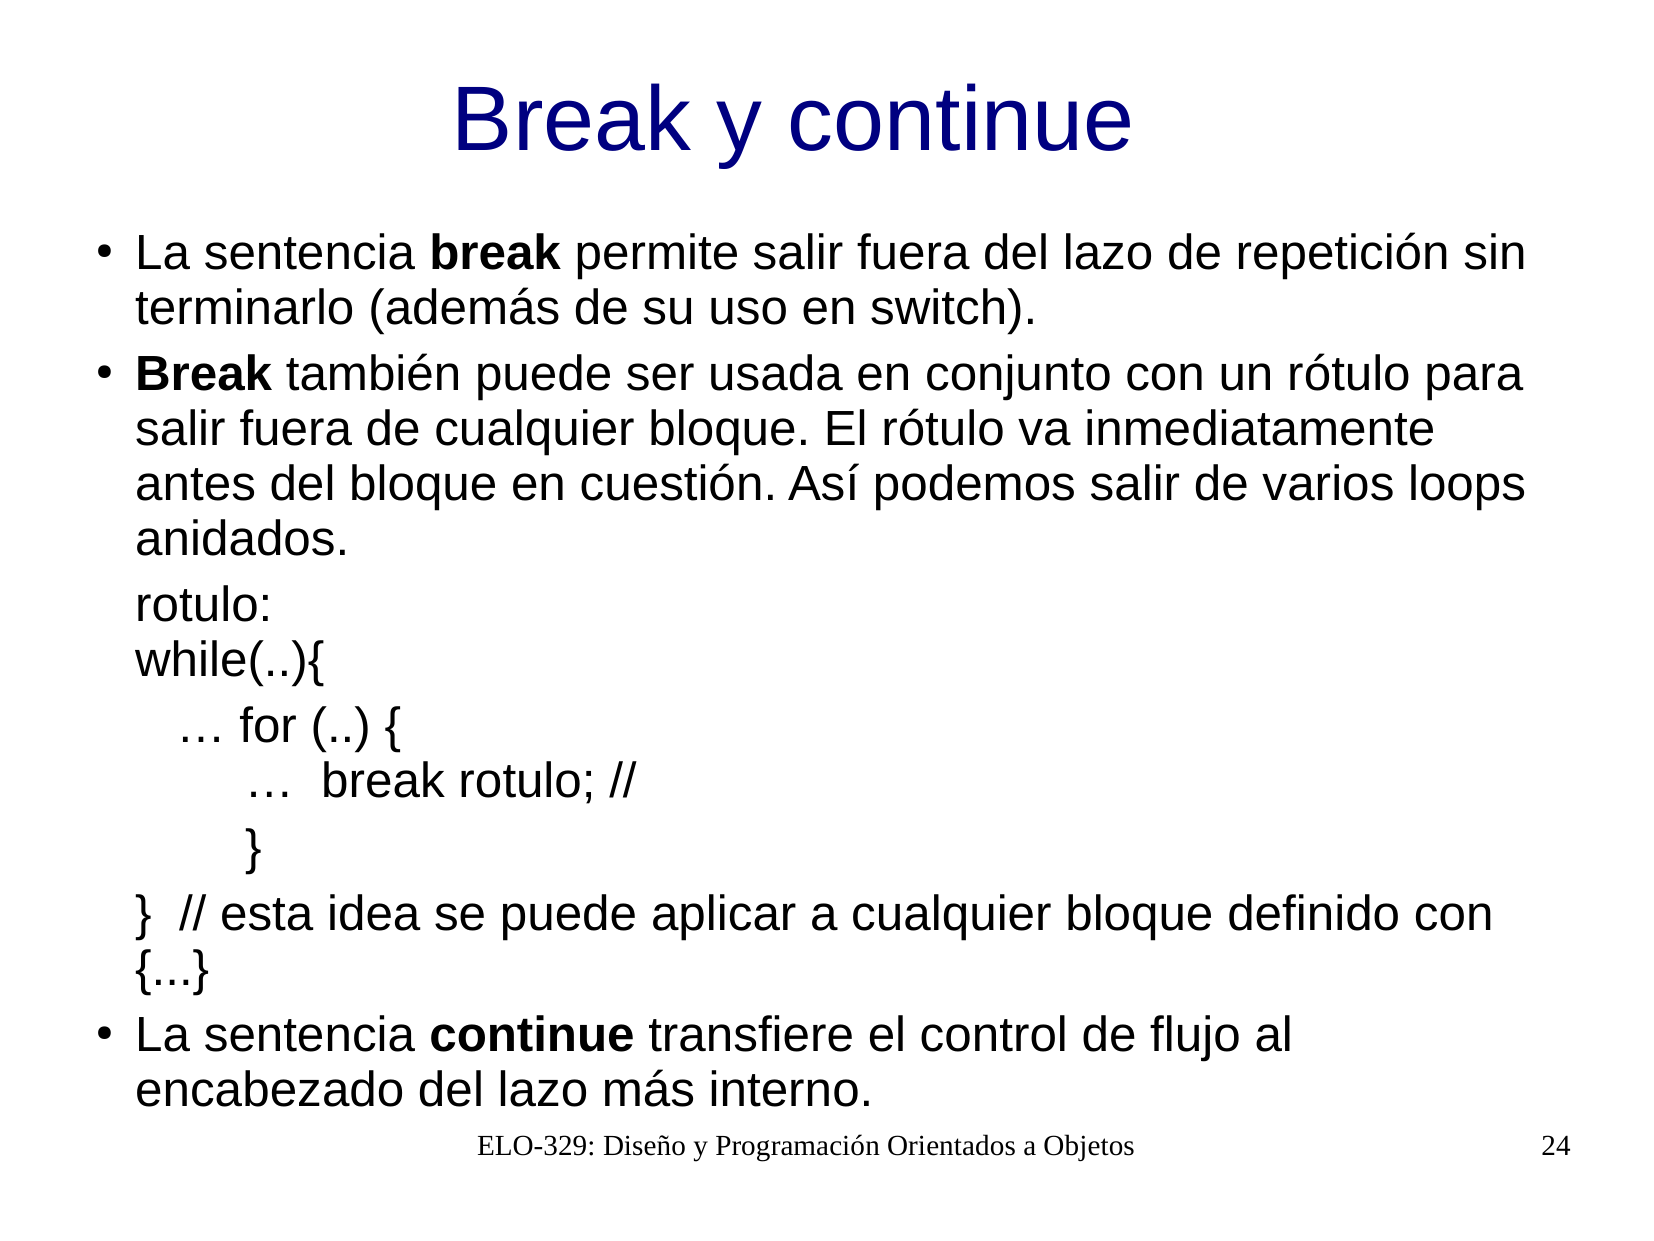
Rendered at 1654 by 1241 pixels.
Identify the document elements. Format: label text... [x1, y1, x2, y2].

title Break y continue [82, 56, 1571, 181]
list La sentencia break permite salir fuera del lazo de repetición sin terminarlo (además de su uso en switch). Break también puede ser usada en conjunto con un rótulo para salir fuera de cualquier bloque. El rótulo va inmediatamente antes del bloque en cuestión. Así podemos salir de varios loops anidados. rotulo: while(..){ … for (..) { … break rotulo; // } } // esta idea se puede aplicar a cualquier bloque definido con {...} La sentencia continue transfiere el control de flujo al encabezado del lazo más interno. [82, 225, 1571, 1126]
